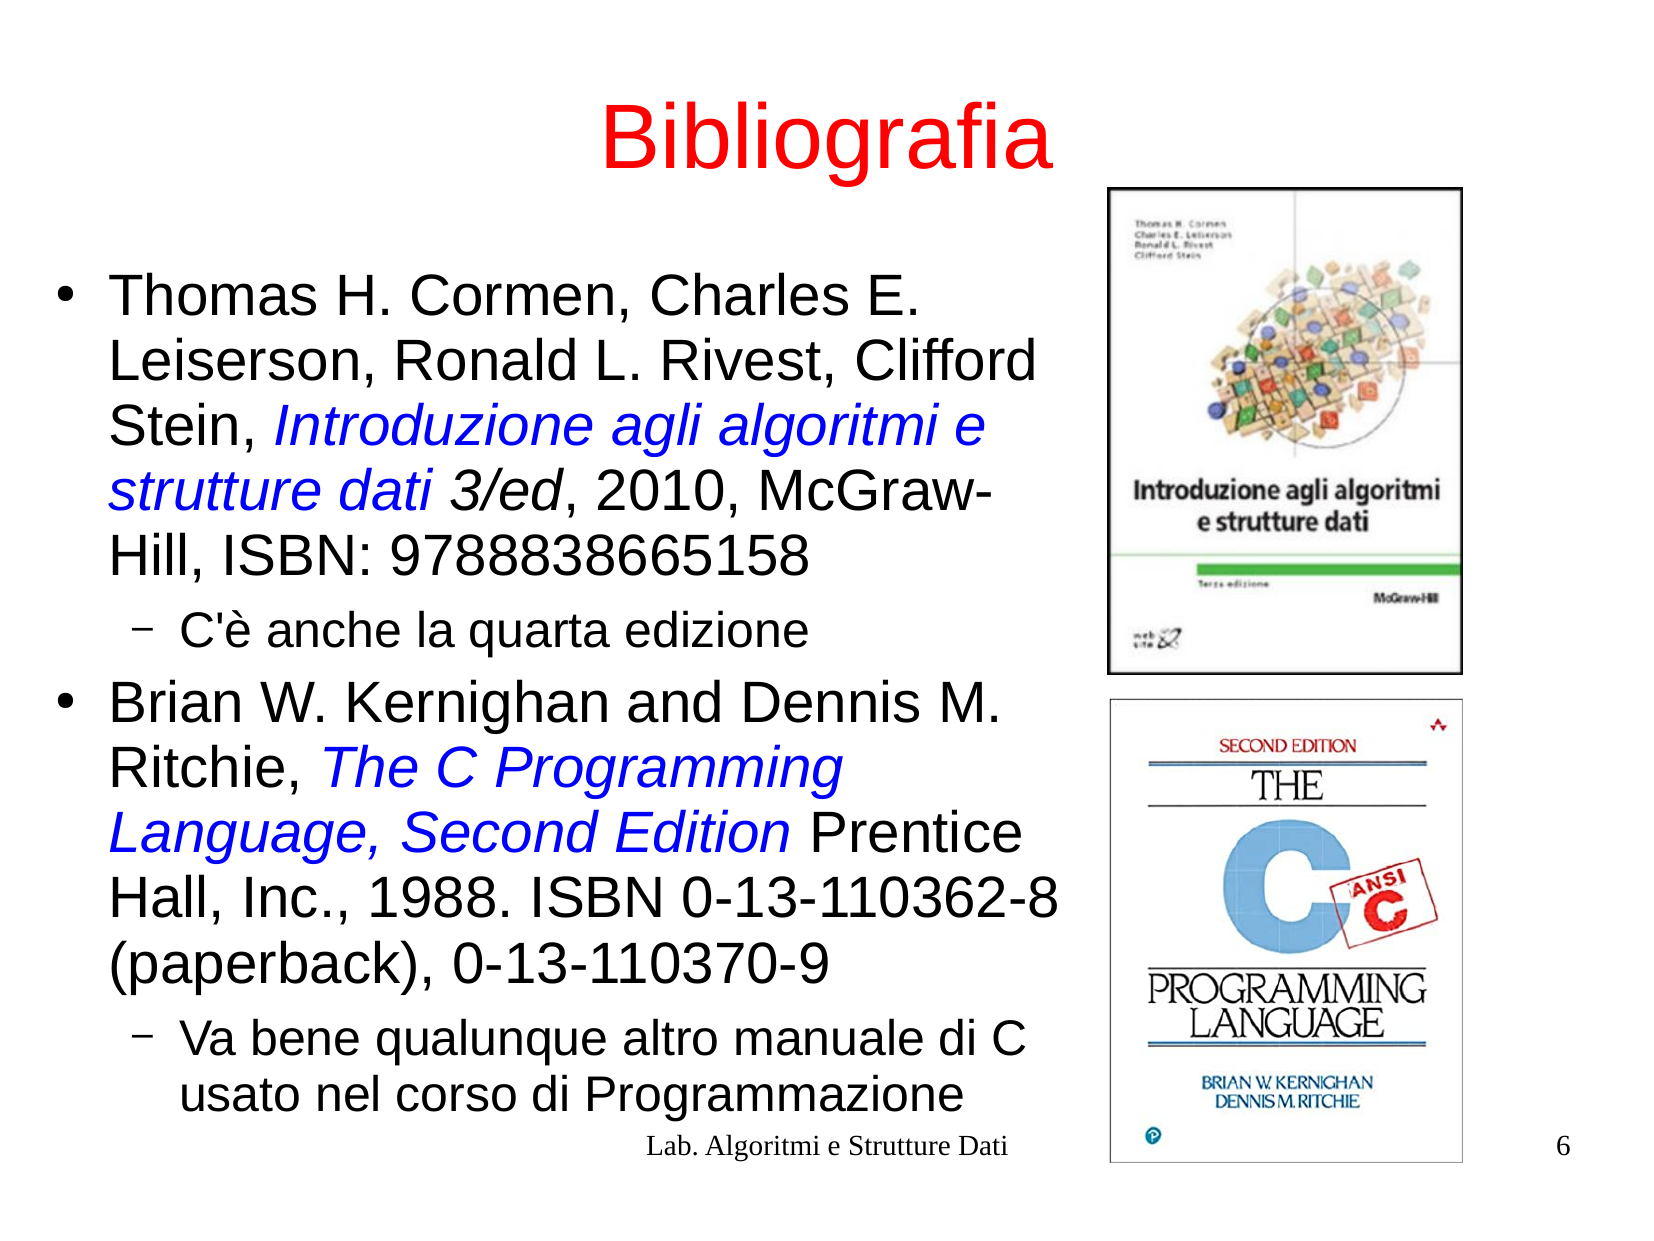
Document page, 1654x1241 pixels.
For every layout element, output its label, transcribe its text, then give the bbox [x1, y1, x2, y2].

picture [1107, 187, 1463, 676]
list Thomas H. Cormen, Charles E. Leiserson, Ronald L. Rivest, Clifford Stein, Introduzione agli algoritmi e strutture dati 3/ed, 2010, McGraw-Hill, ISBN: 9788838665158 C'è anche la quarta edizione Brian W. Kernighan and Dennis M. Ritchie, The C Programming Language, Second Edition Prentice Hall, Inc., 1988. ISBN 0-13-110362-8 (paperback), 0-13-110370-9 Va bene qualunque altro manuale di C usato nel corso di Programmazione [37, 262, 1088, 1122]
title Bibliografia [82, 49, 1571, 226]
picture [1109, 698, 1463, 1163]
